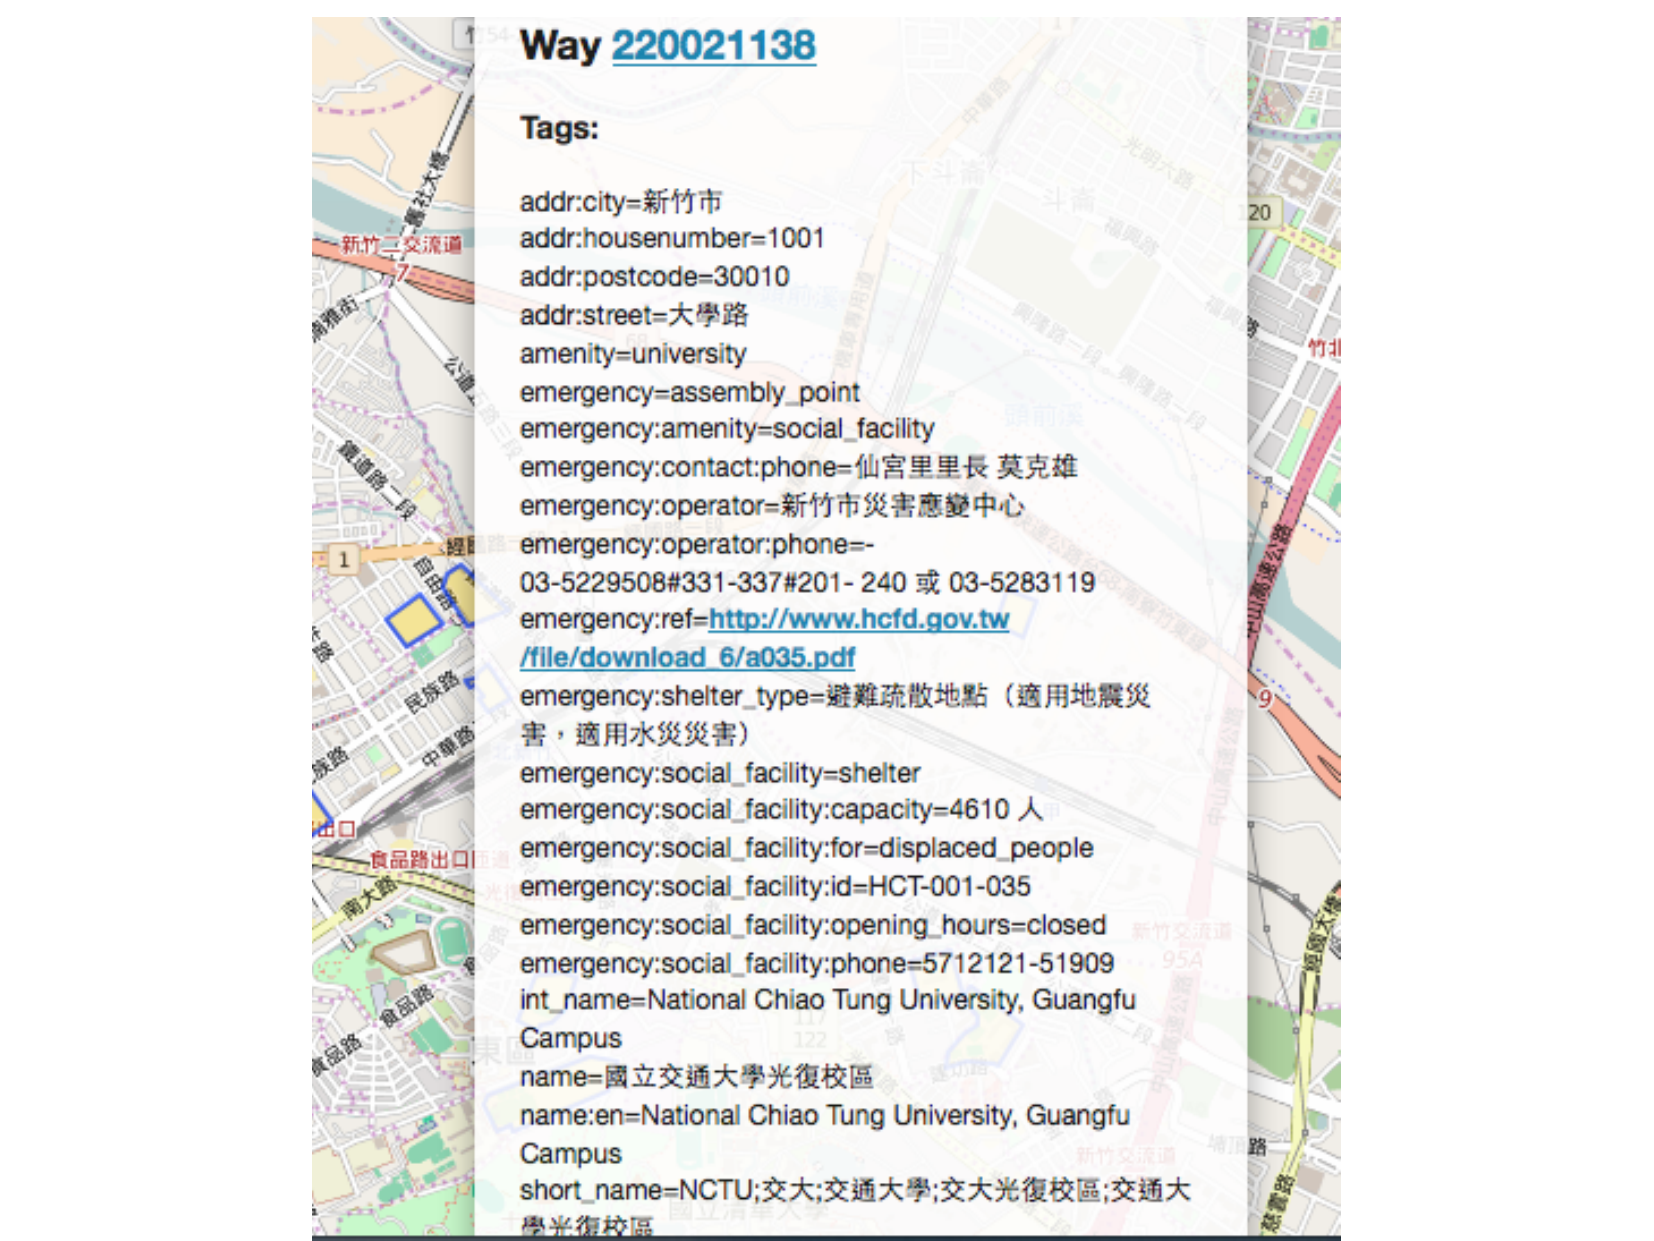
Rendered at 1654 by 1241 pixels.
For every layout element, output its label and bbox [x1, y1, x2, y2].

picture [312, 17, 1341, 1241]
